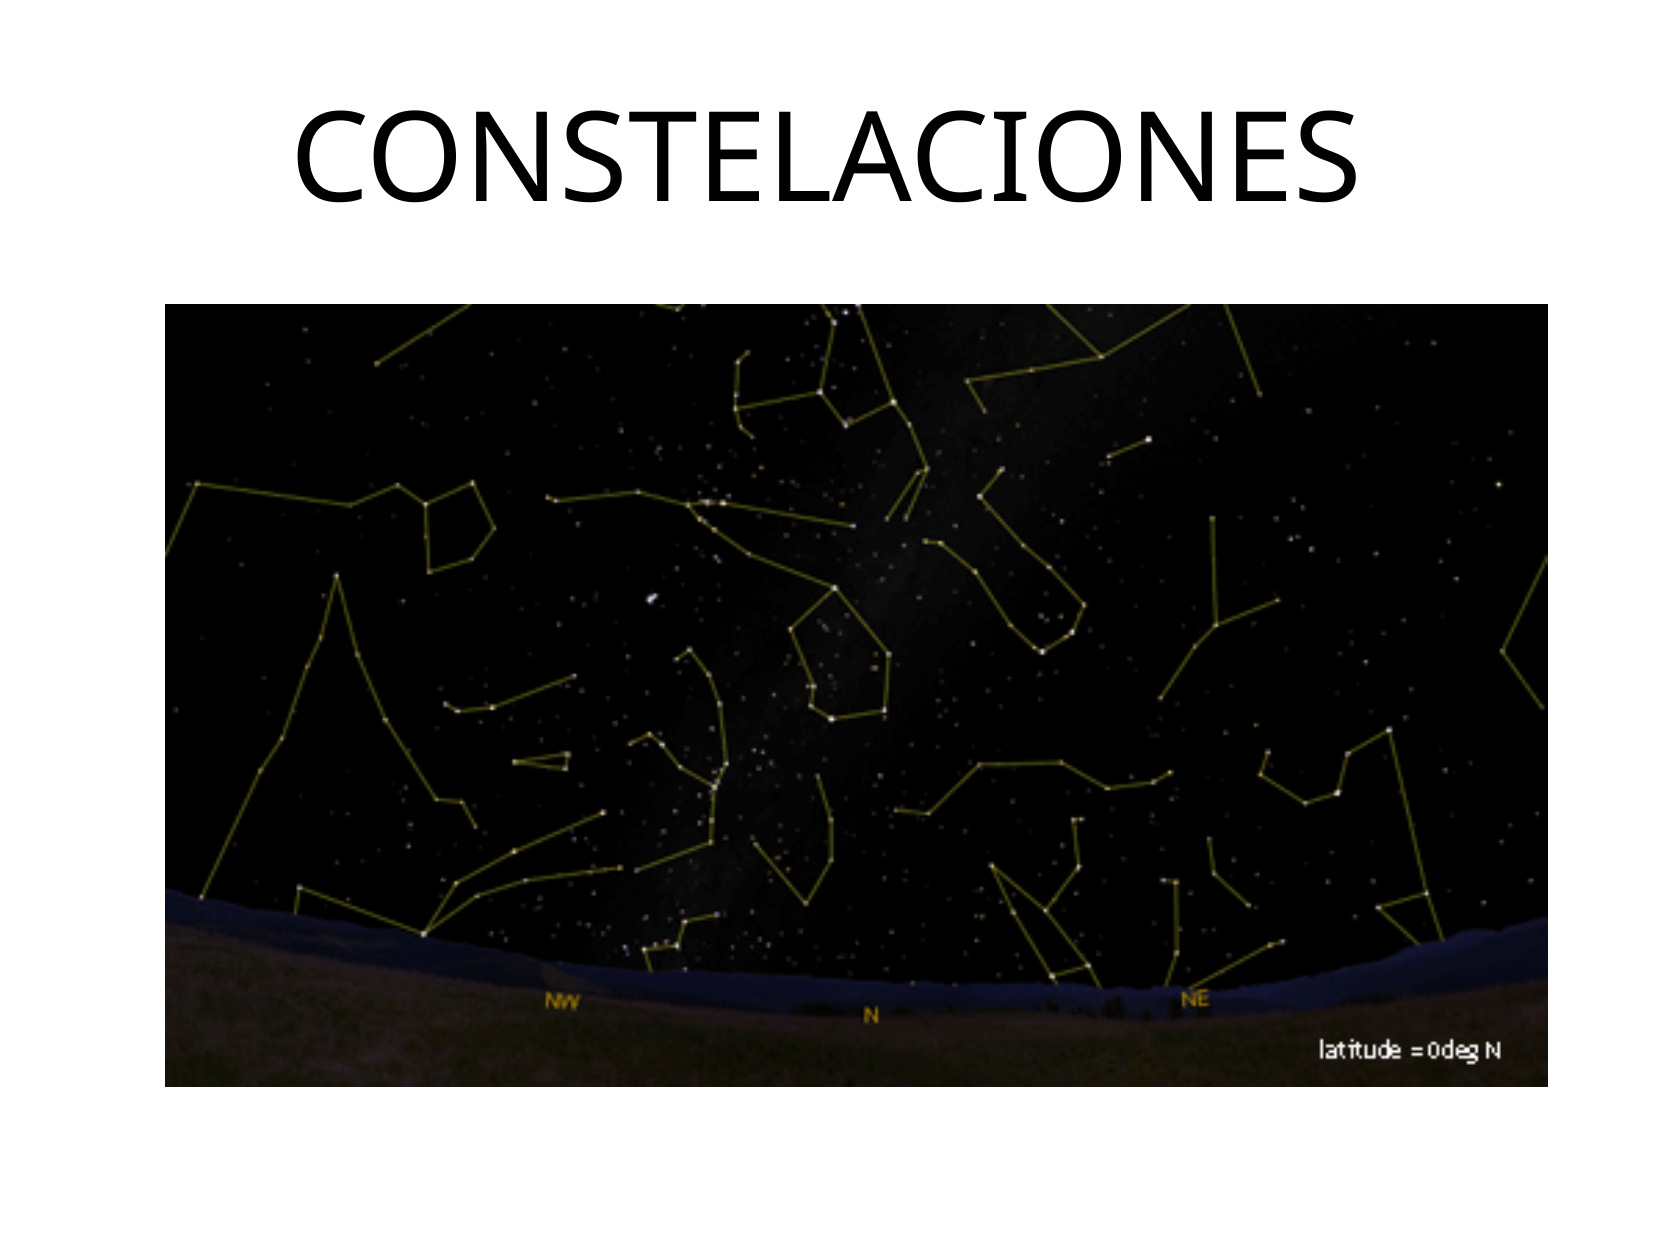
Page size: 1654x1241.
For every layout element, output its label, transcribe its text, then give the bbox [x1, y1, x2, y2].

title CONSTELACIONES [82, 47, 1571, 259]
picture [165, 304, 1548, 1087]
